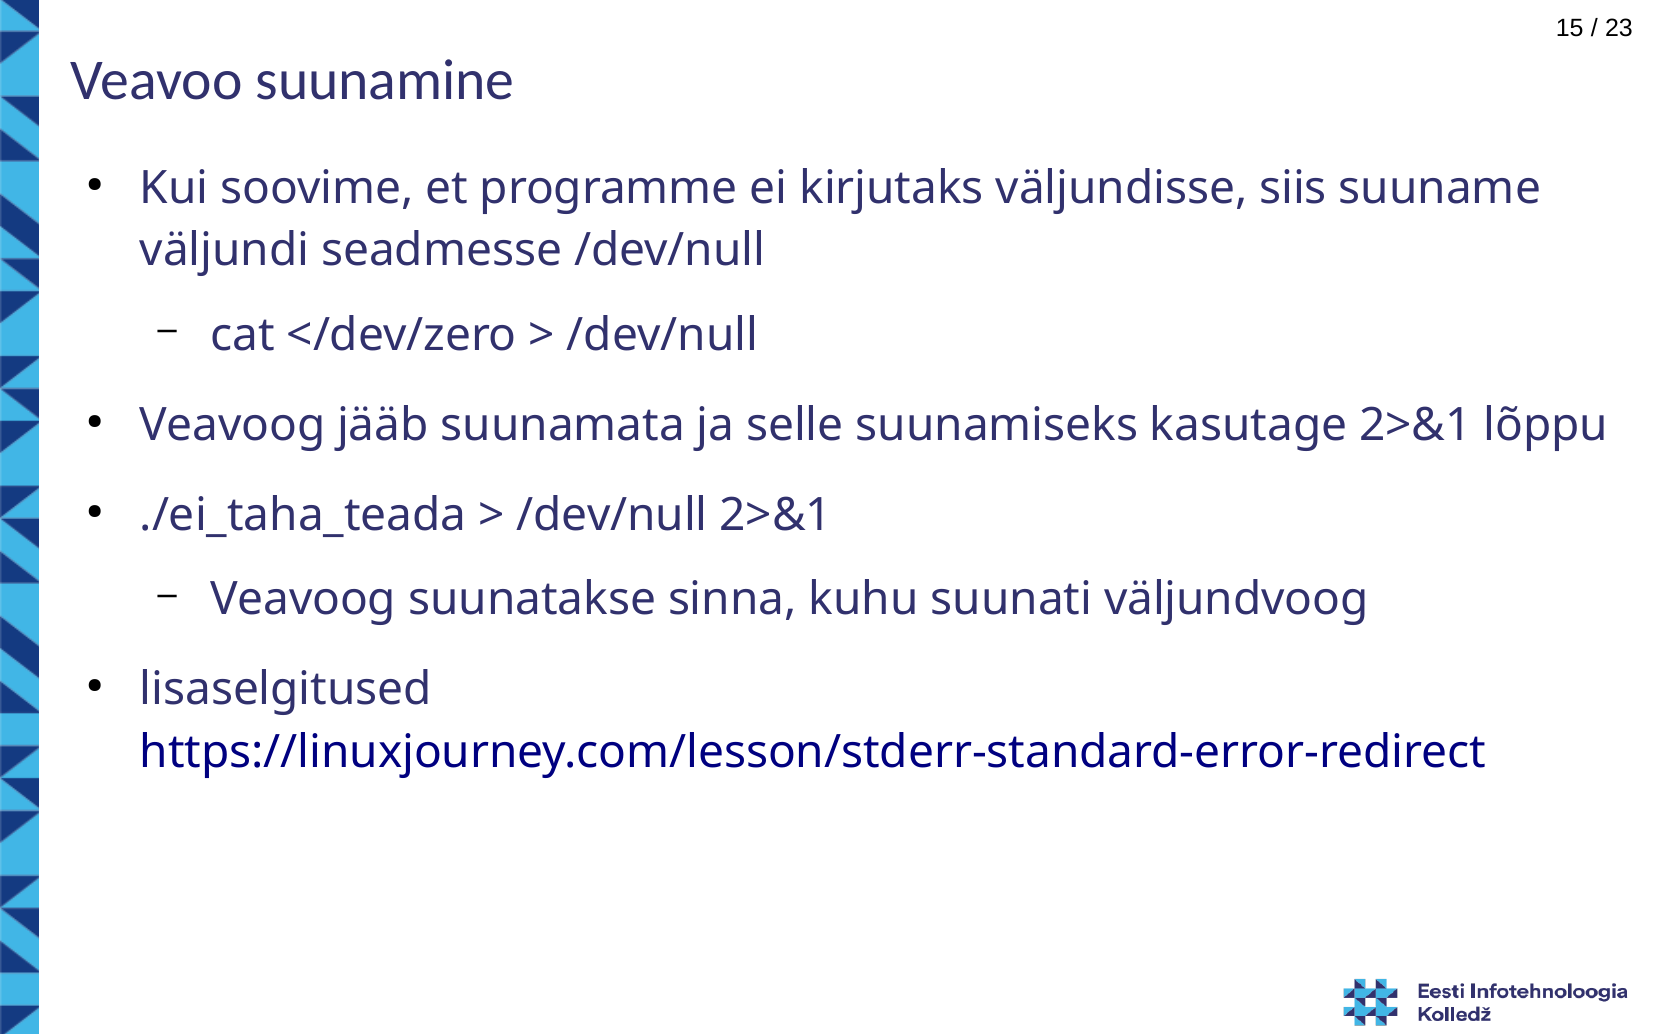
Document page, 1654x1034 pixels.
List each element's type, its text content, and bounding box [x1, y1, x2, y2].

title Veavoo suunamine [70, 41, 1630, 130]
list Kui soovime, et programme ei kirjutaks väljundisse, siis suuname väljundi seadmesse /dev/null cat </dev/zero > /dev/null Veavoog jääb suunamata ja selle suunamiseks kasutage 2>&1 lõppu ./ei_taha_teada > /dev/null 2>&1 Veavoog suunatakse sinna, kuhu suunati väljundvoog lisaselgitused https://linuxjourney.com/lesson/stderr-standard-error-redirect [68, 153, 1630, 957]
